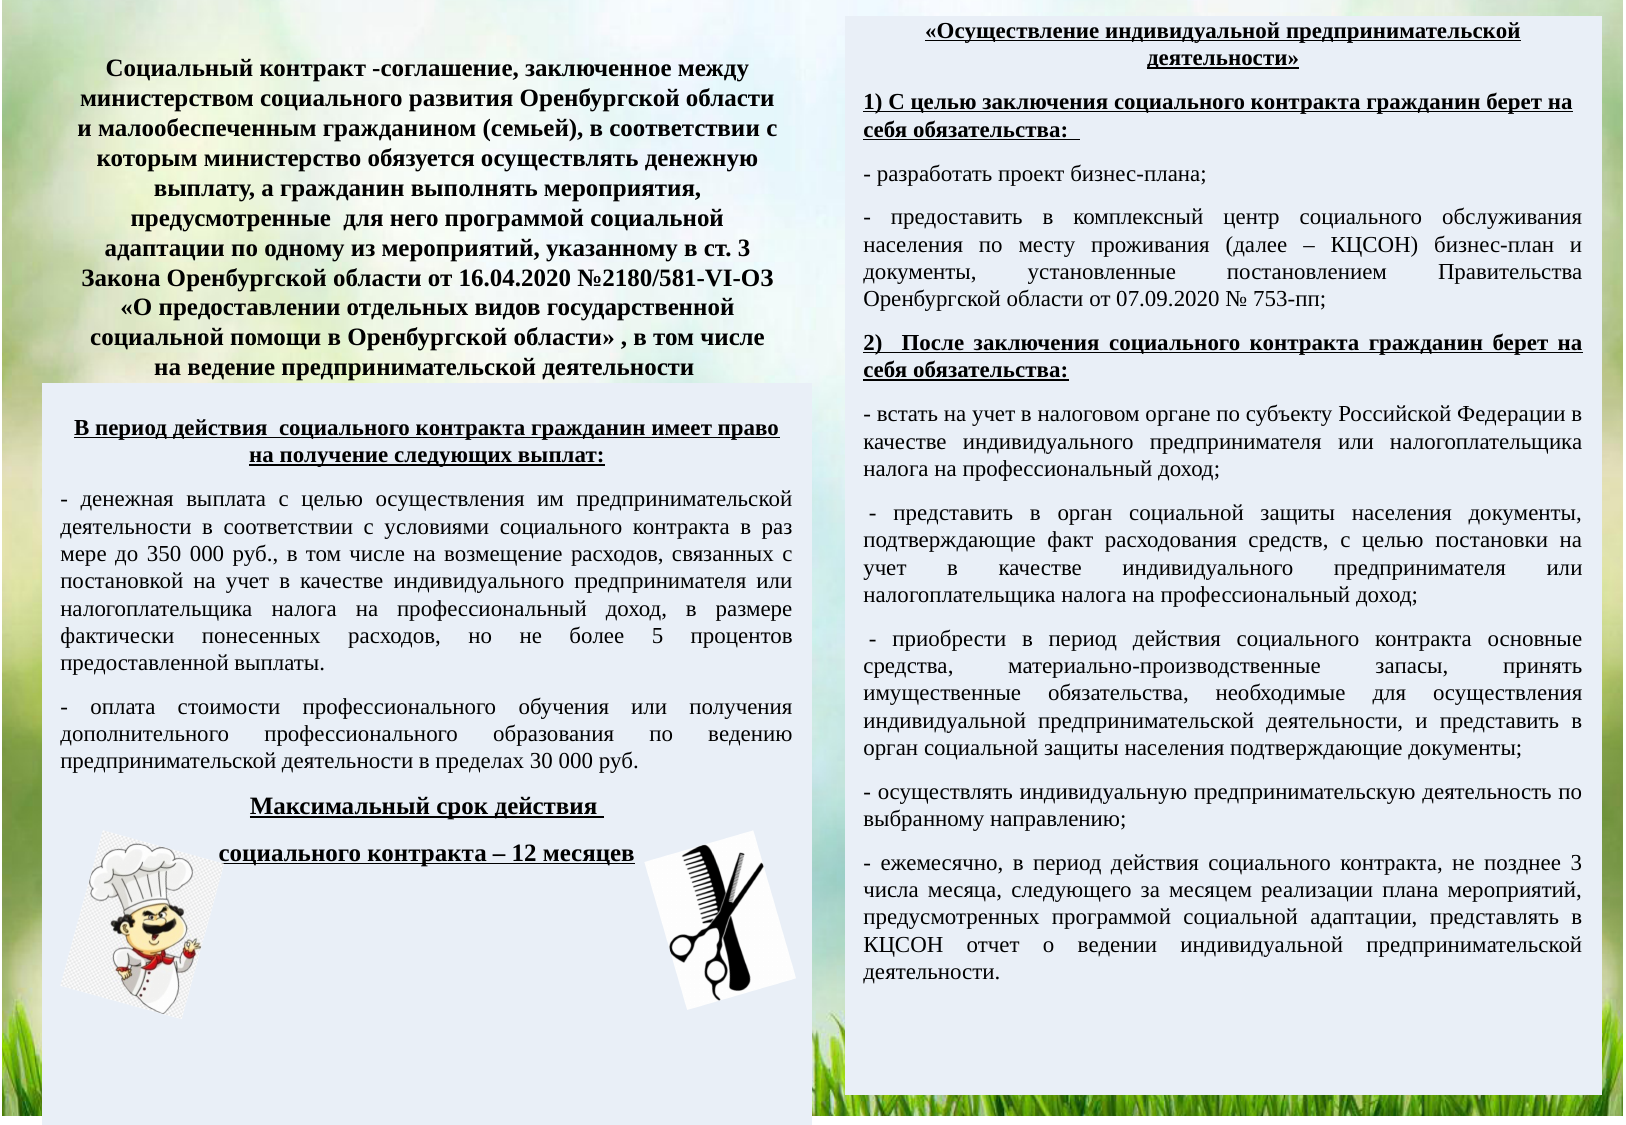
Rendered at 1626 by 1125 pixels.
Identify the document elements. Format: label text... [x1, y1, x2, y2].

picture [60, 830, 224, 1019]
table_header «Осуществление индивидуальной предпринимательской деятельности» 1) С целью заключения социального контракта гражданин берет на себя обязательства: - разработать проект бизнес-плана; - предоставить в комплексный центр социального обслуживания населения по месту проживания (далее – КЦСОН) бизнес-план и документы, установленные постановлением Правительства Оренбургской области от 07.09.2020 № 753-пп; 2) После заключения социального контракта гражданин берет на себя обязательства: - встать на учет в налоговом органе по субъекту Российской Федерации в качестве индивидуального предпринимателя или налогоплательщика налога на профессиональный доход; - представить в орган социальной защиты населения документы, подтверждающие факт расходования средств, с целью постановки на учет в качестве индивидуального предпринимателя или налогоплательщика налога на профессиональный доход; - приобрести в период действия социального контракта основные средства, материально-производственные запасы, принять имущественные обязательства, необходимые для осуществления индивидуальной предпринимательской деятельности, и представить в орган социальной защиты населения подтверждающие документы; - осуществлять индивидуальную предпринимательскую деятельность по выбранному направлению; - ежемесячно, в период действия социального контракта, не позднее 3 числа месяца, следующего за месяцем реализации плана мероприятий, предусмотренных программой социальной адаптации, представлять в КЦСОН отчет о ведении индивидуальной предпринимательской деятельности. [845, 16, 1602, 1095]
picture [644, 830, 796, 1010]
picture [2, 0, 1623, 1116]
text_box Социальный контракт -соглашение, заключенное между министерством социального развития Оренбургской области и малообеспеченным гражданином (семьей), в соответствии с которым министерство обязуется осуществлять денежную выплату, а гражданин выполнять мероприятия, предусмотренные для него программой социальной адаптации по одному из мероприятий, указанному в ст. 3 Закона Оренбургской области от 16.04.2020 №2180/581-VI-ОЗ «О предоставлении отдельных видов государственной социальной помощи в Оренбургской области» , в том числе на ведение предпринимательской деятельности [60, 43, 796, 383]
table_header В период действия социального контракта гражданин имеет право на получение следующих выплат: - денежная выплата с целью осуществления им предпринимательской деятельности в соответствии с условиями социального контракта в раз мере до 350 000 руб., в том числе на возмещение расходов, связанных с постановкой на учет в качестве индивидуального предпринимателя или налогоплательщика налога на профессиональный доход, в размере фактически понесенных расходов, но не более 5 процентов предоставленной выплаты. - оплата стоимости профессионального обучения или получения дополнительного профессионального образования по ведению предпринимательской деятельности в пределах 30 000 руб. Максимальный срок действия социального контракта – 12 месяцев [42, 383, 812, 1125]
